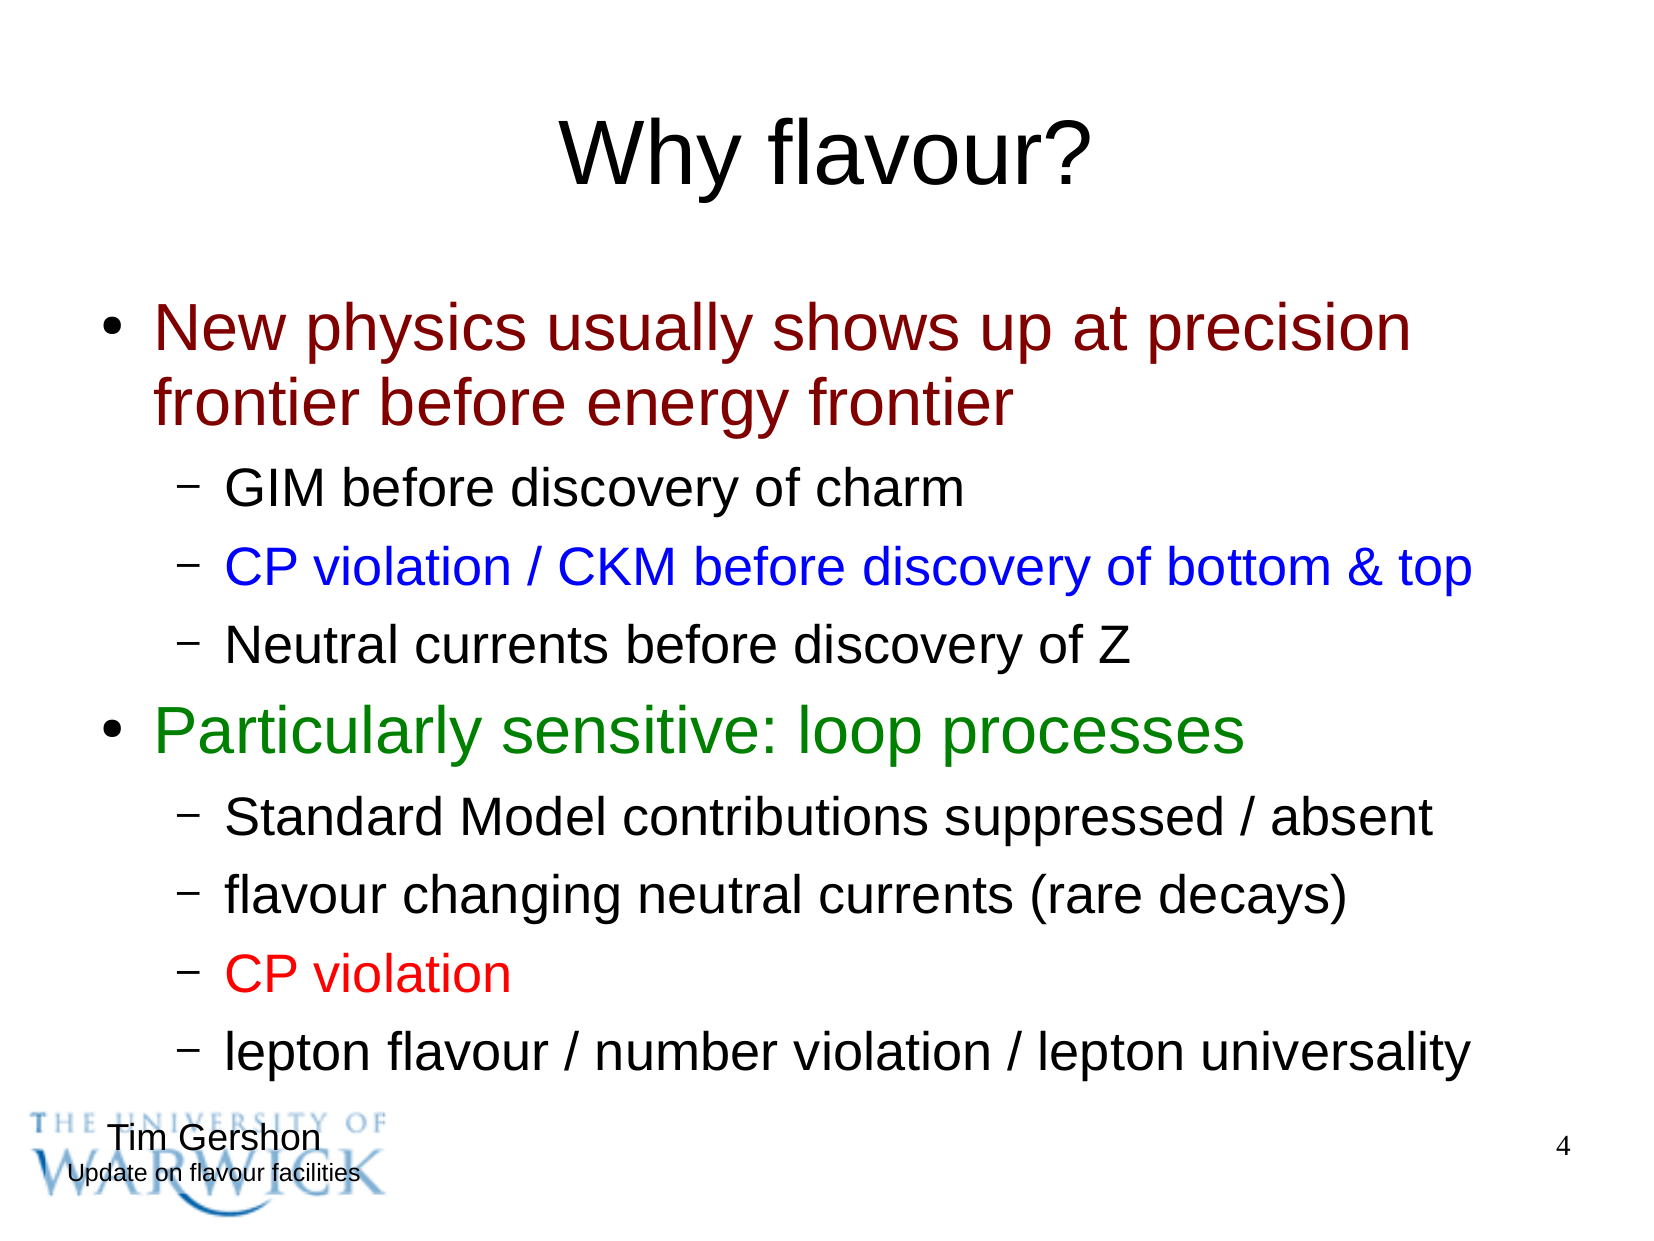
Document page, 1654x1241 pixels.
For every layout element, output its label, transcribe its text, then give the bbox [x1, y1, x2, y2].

picture [19, 1106, 406, 1232]
text_box Tim Gershon Update on flavour facilities [45, 1108, 383, 1194]
title Why flavour? [82, 56, 1571, 250]
list New physics usually shows up at precision frontier before energy frontier GIM before discovery of charm CP violation / CKM before discovery of bottom & top Neutral currents before discovery of Z Particularly sensitive: loop processes Standard Model contributions suppressed / absent flavour changing neutral currents (rare decays) CP violation lepton flavour / number violation / lepton universality [82, 290, 1571, 1094]
